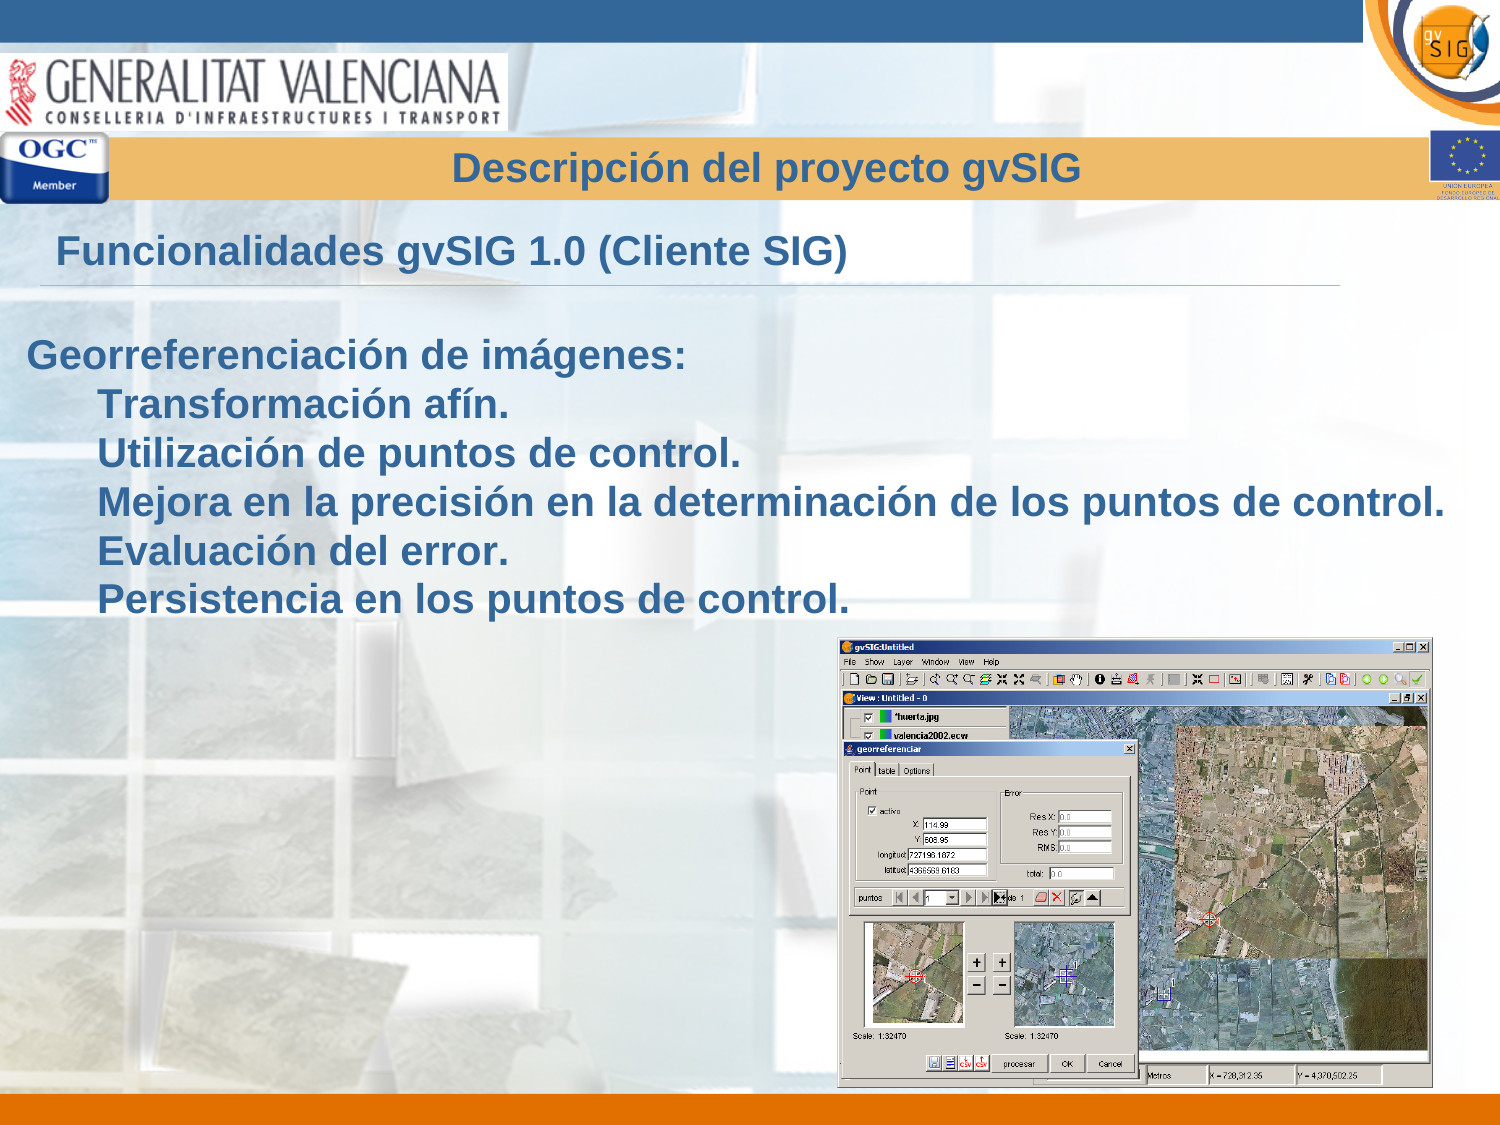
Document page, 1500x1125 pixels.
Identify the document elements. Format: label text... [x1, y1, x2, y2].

text_box Georreferenciación de imágenes: Transformación afín. Utilización de puntos de control. Mejora en la precisión en la determinación de los puntos de control. Evaluación del error. Persistencia en los puntos de control. [0, 322, 1500, 631]
picture [1429, 129, 1500, 200]
picture [837, 637, 1433, 1088]
text_box Funcionalidades gvSIG 1.0 (Cliente SIG) [40, 222, 1196, 286]
picture [1363, 0, 1500, 127]
picture [0, 53, 508, 131]
text_box Descripción del proyecto gvSIG [145, 146, 1389, 202]
picture [0, 132, 109, 204]
